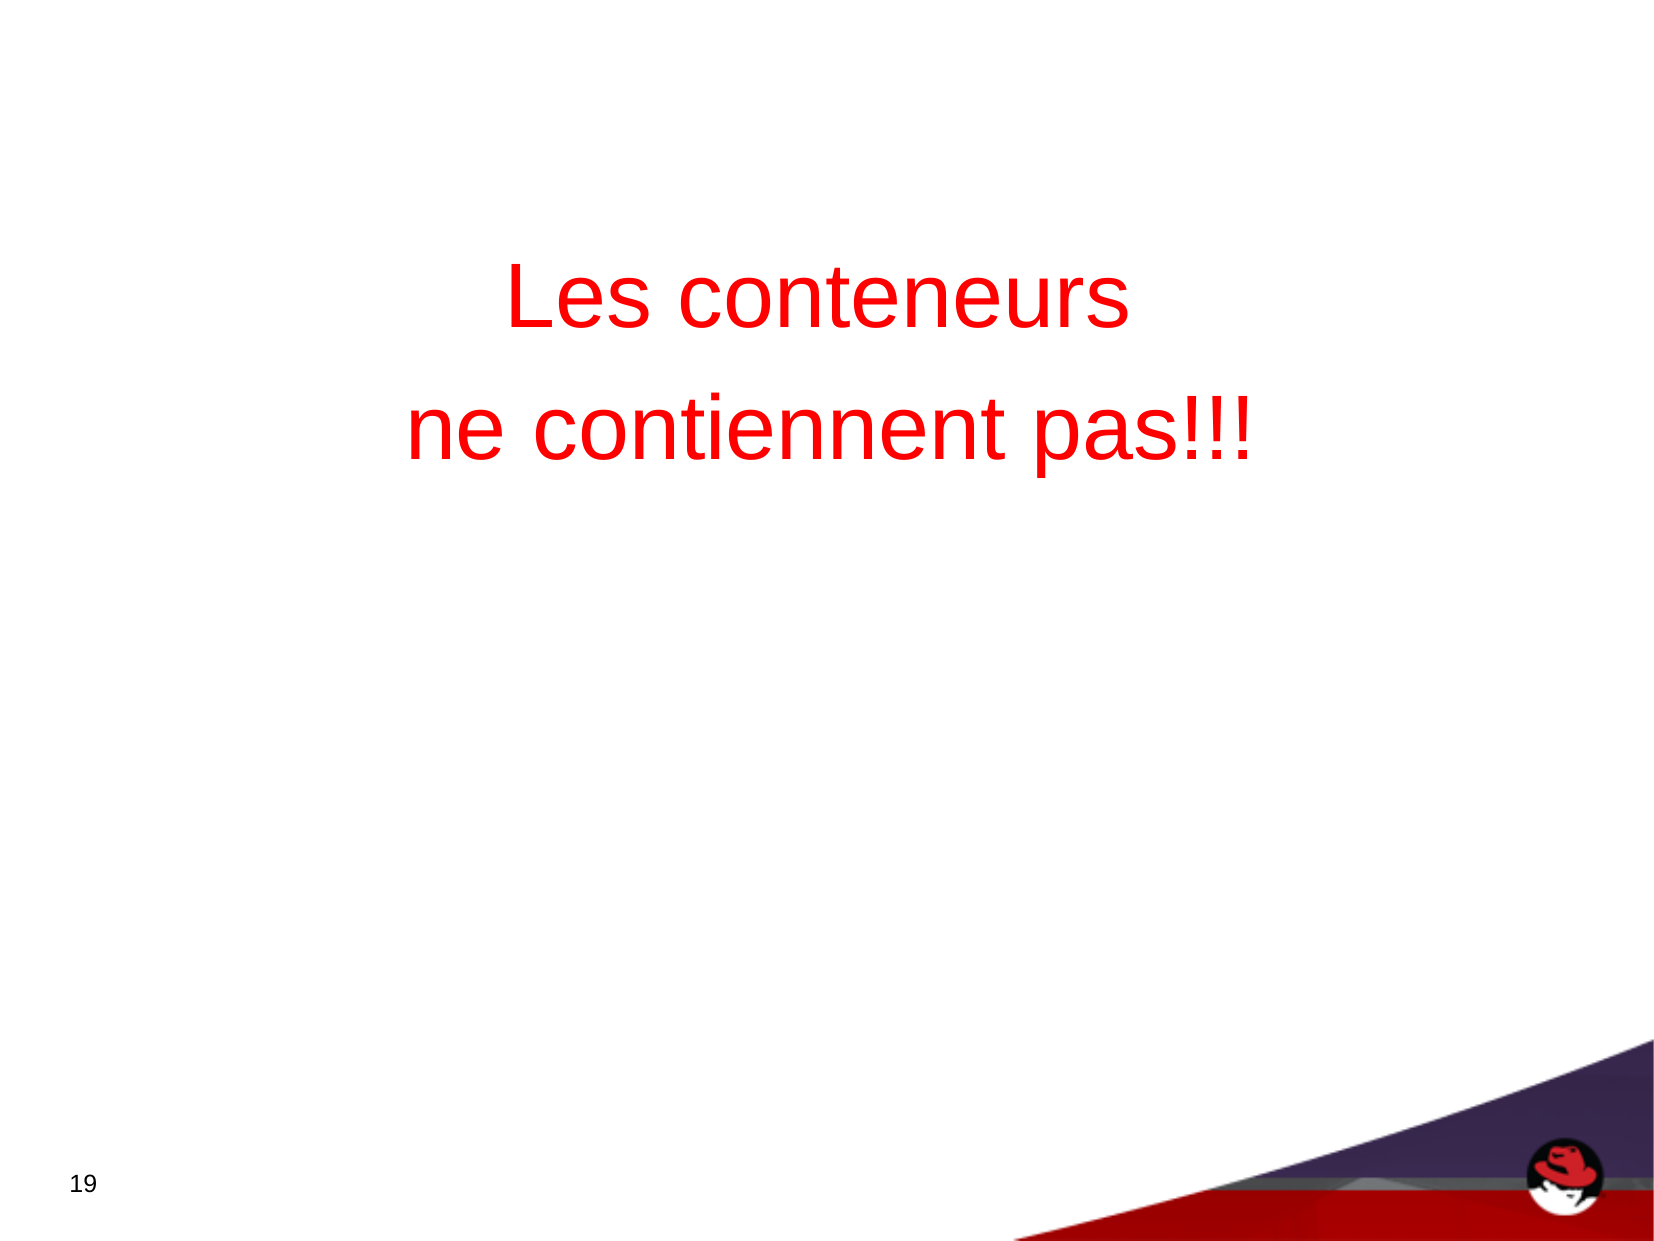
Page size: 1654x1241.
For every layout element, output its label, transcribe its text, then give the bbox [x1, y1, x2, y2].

list Les conteneurs ne contiennent pas!!! [86, 244, 1576, 1039]
picture [1012, 1036, 1654, 1241]
